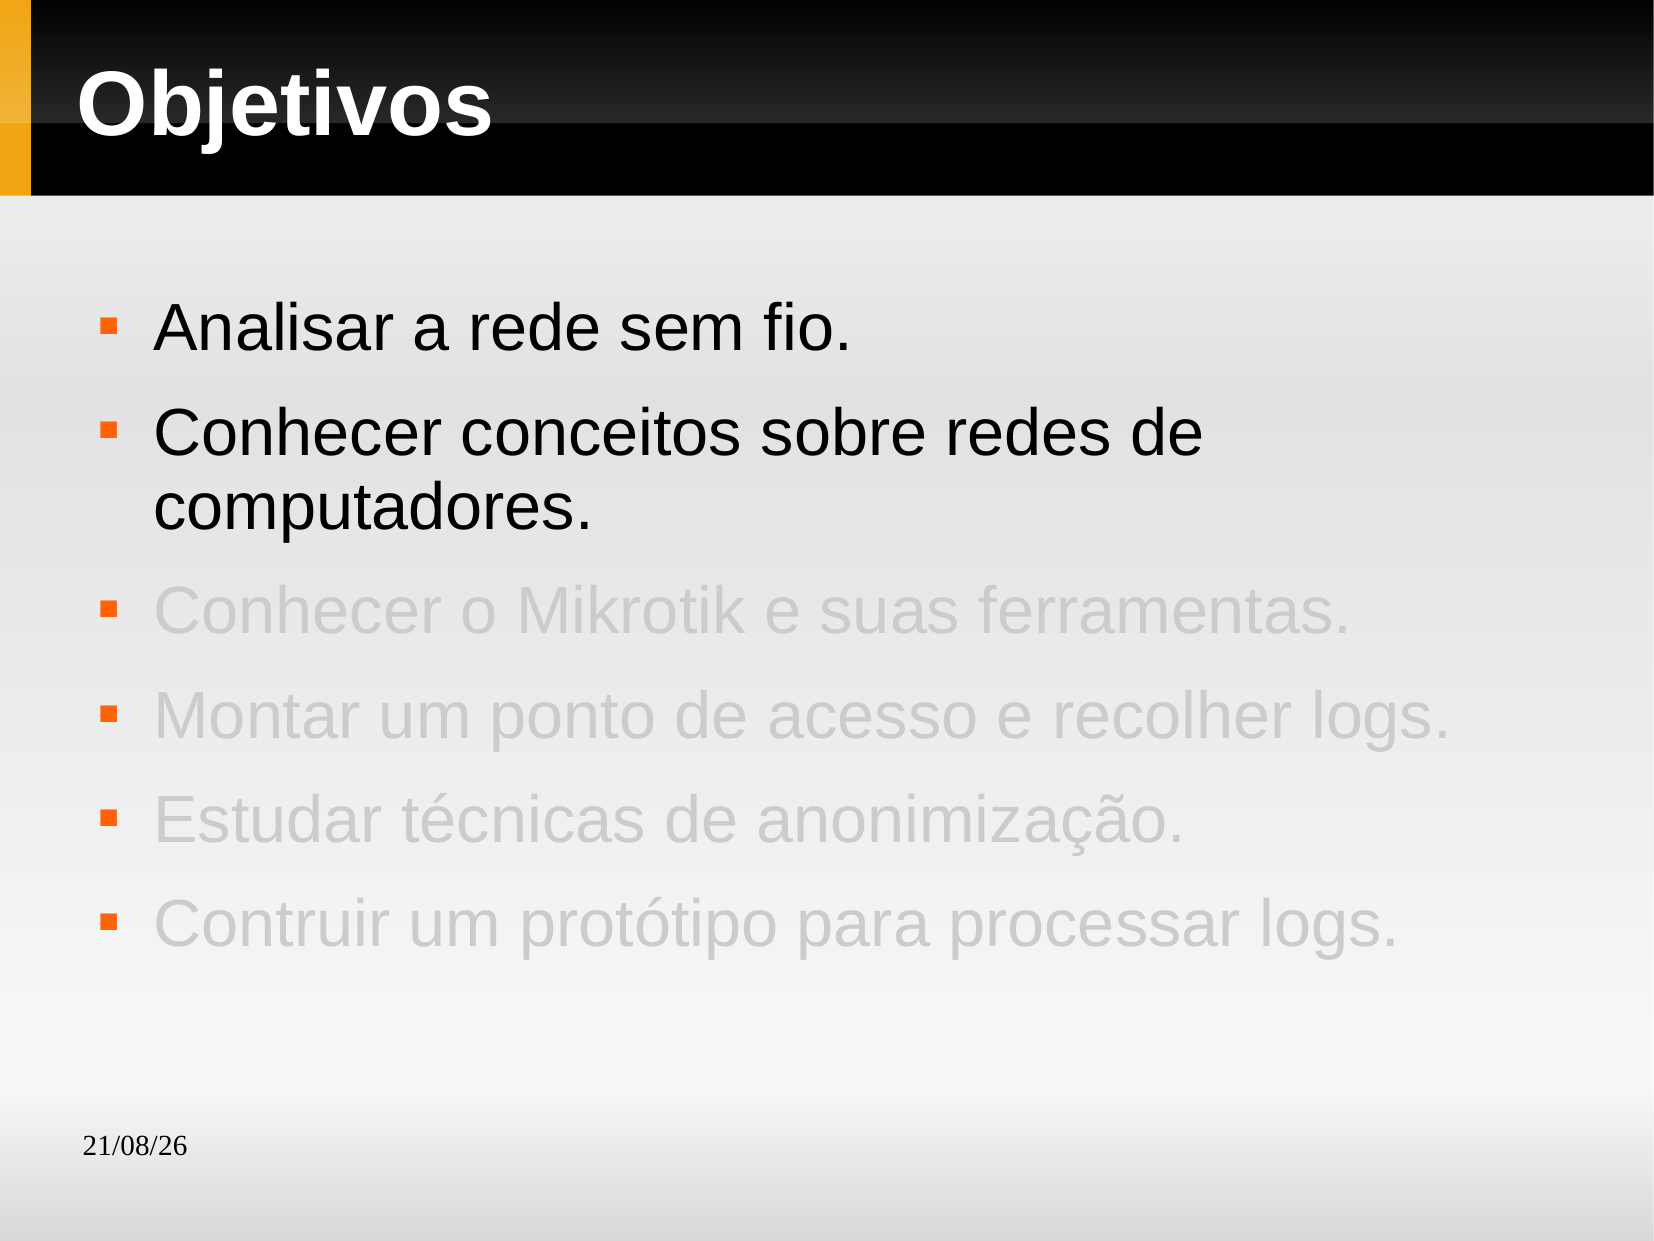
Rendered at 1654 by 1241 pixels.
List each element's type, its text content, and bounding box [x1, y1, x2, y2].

list Analisar a rede sem fio. Conhecer conceitos sobre redes de computadores. Conhecer o Mikrotik e suas ferramentas. Montar um ponto de acesso e recolher logs. Estudar técnicas de anonimização. Contruir um protótipo para processar logs. [82, 290, 1571, 1094]
title Objetivos [76, 7, 1565, 200]
picture [0, 0, 1654, 1241]
